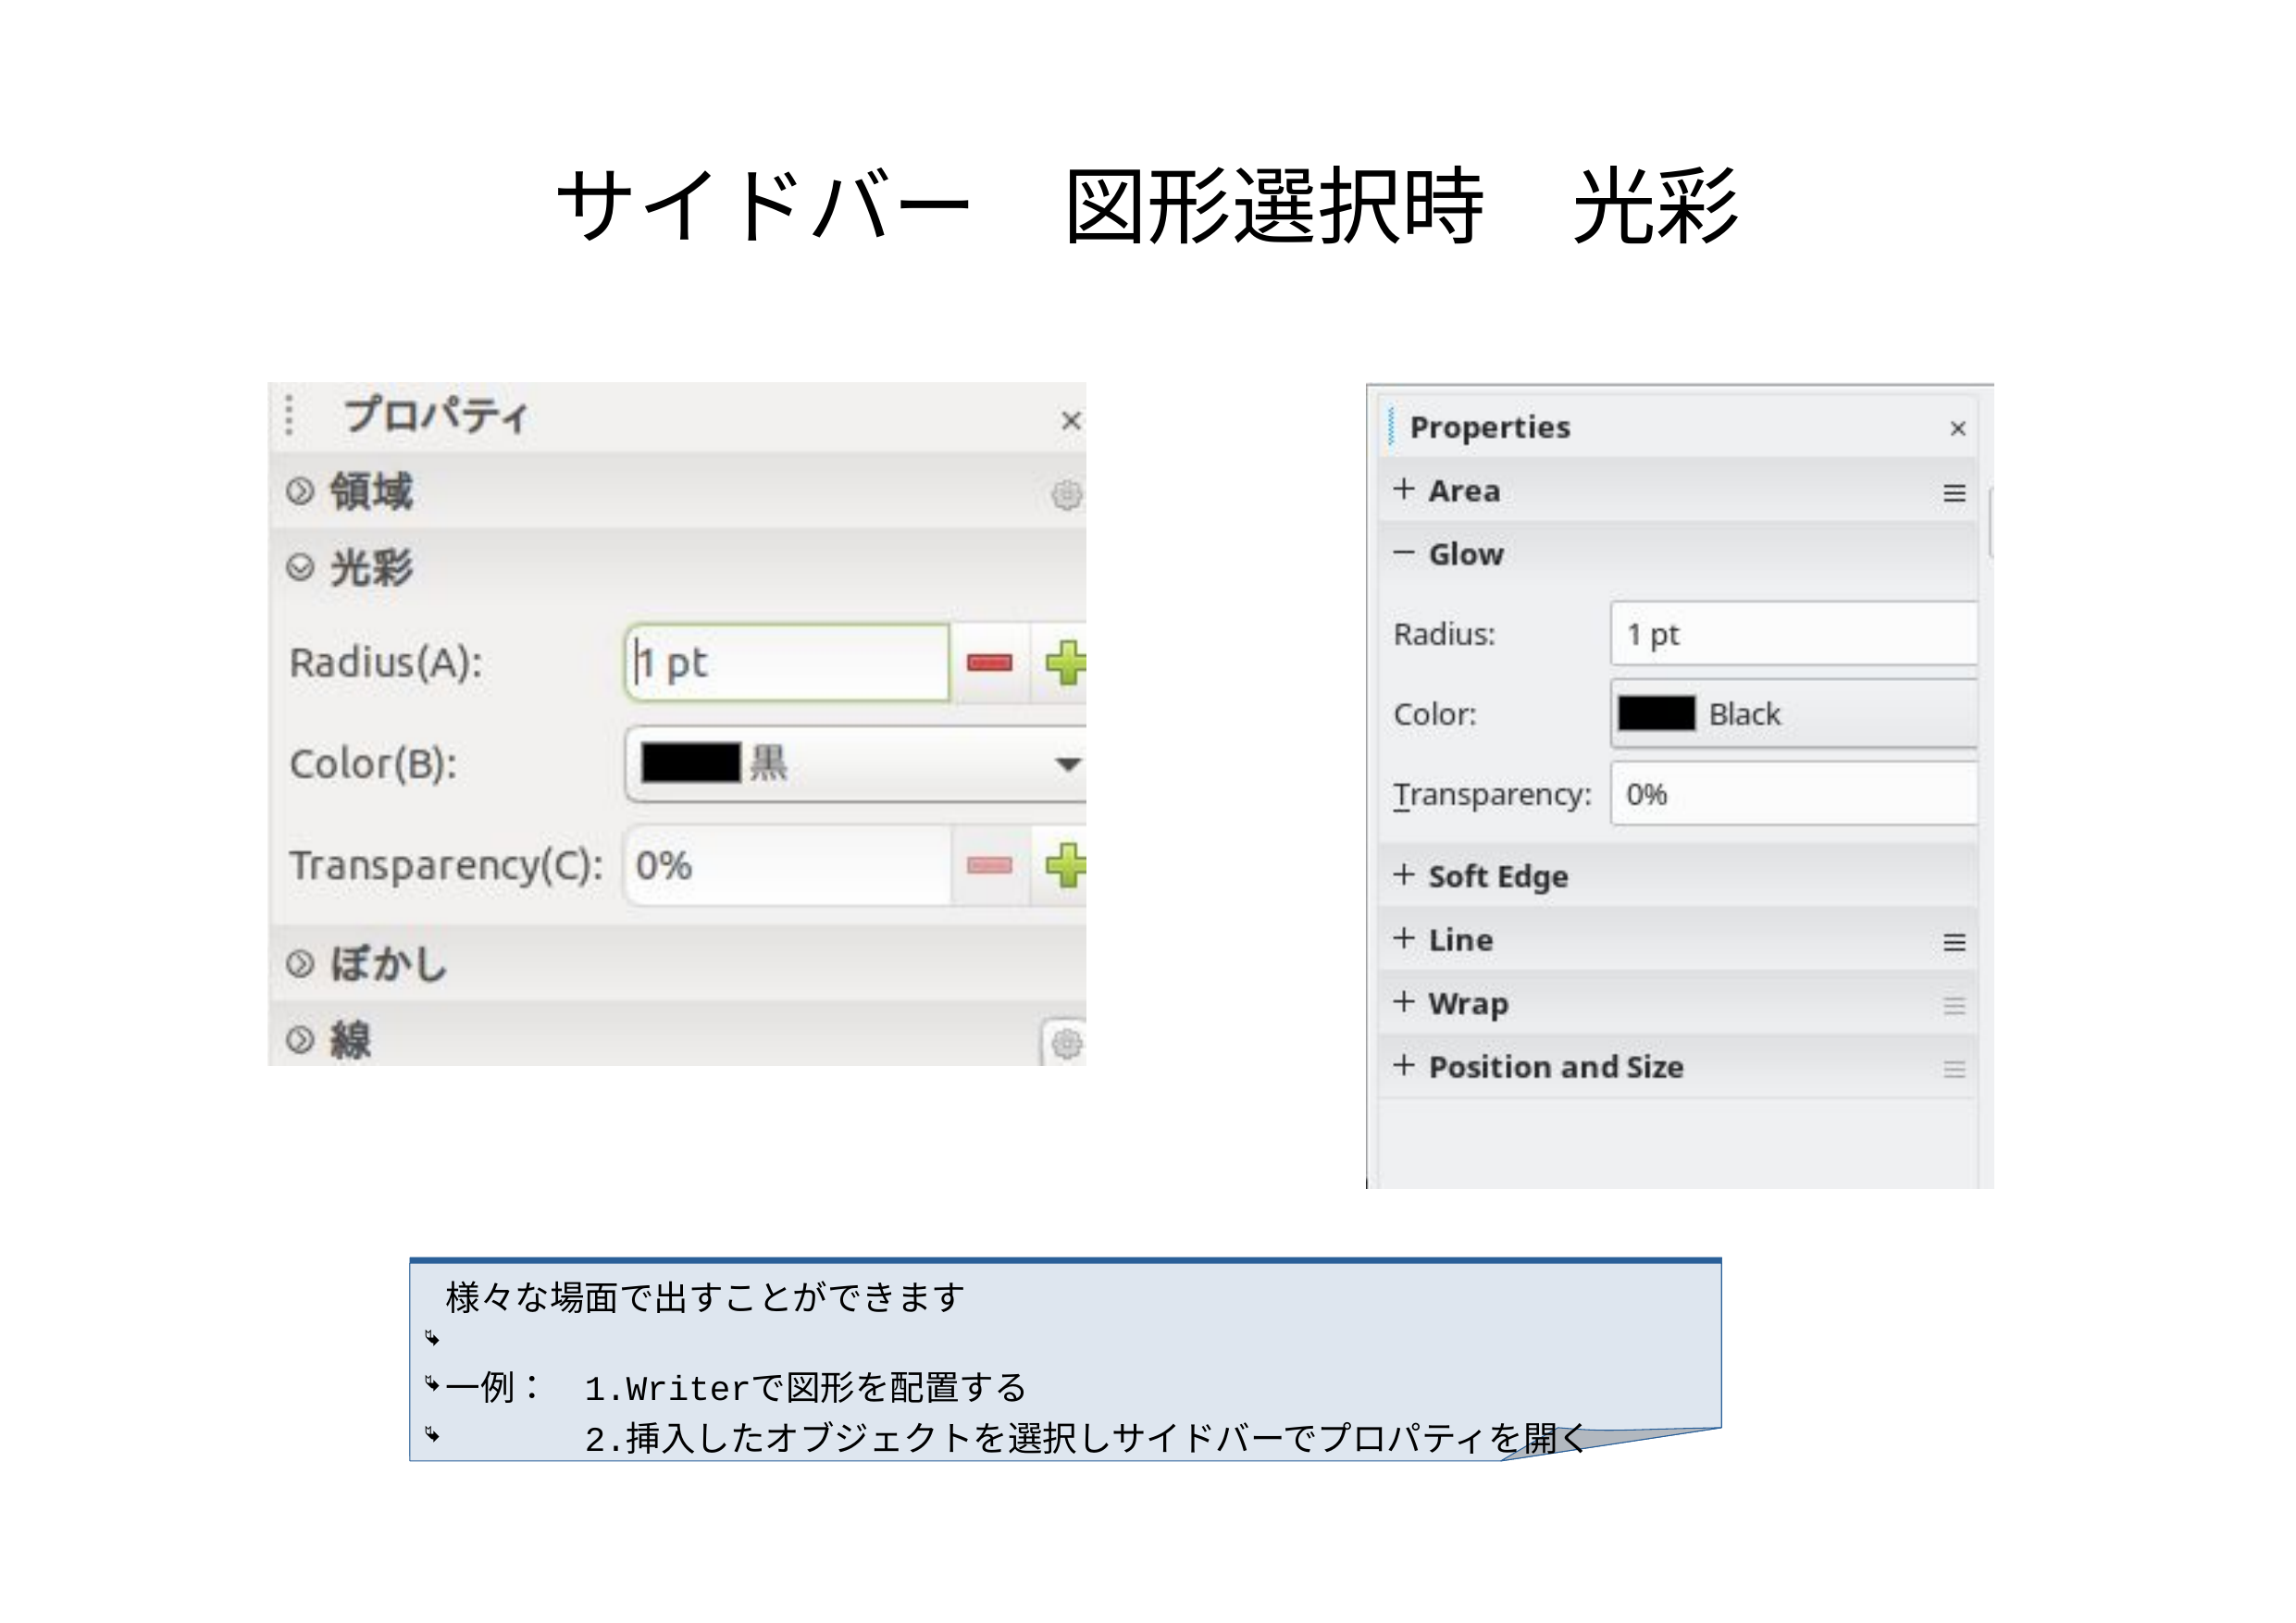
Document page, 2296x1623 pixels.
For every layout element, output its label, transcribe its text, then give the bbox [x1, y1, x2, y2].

title サイドバー 図形選択時 光彩 [115, 64, 2181, 336]
text_box 様々な場面で出すことができます 一例： 1.Writerで図形を配置する 2.挿入したオブジェクトを選択しサイドバーでプロパティを開く [409, 1263, 1722, 1461]
picture [267, 382, 1086, 1066]
picture [1366, 382, 1994, 1189]
